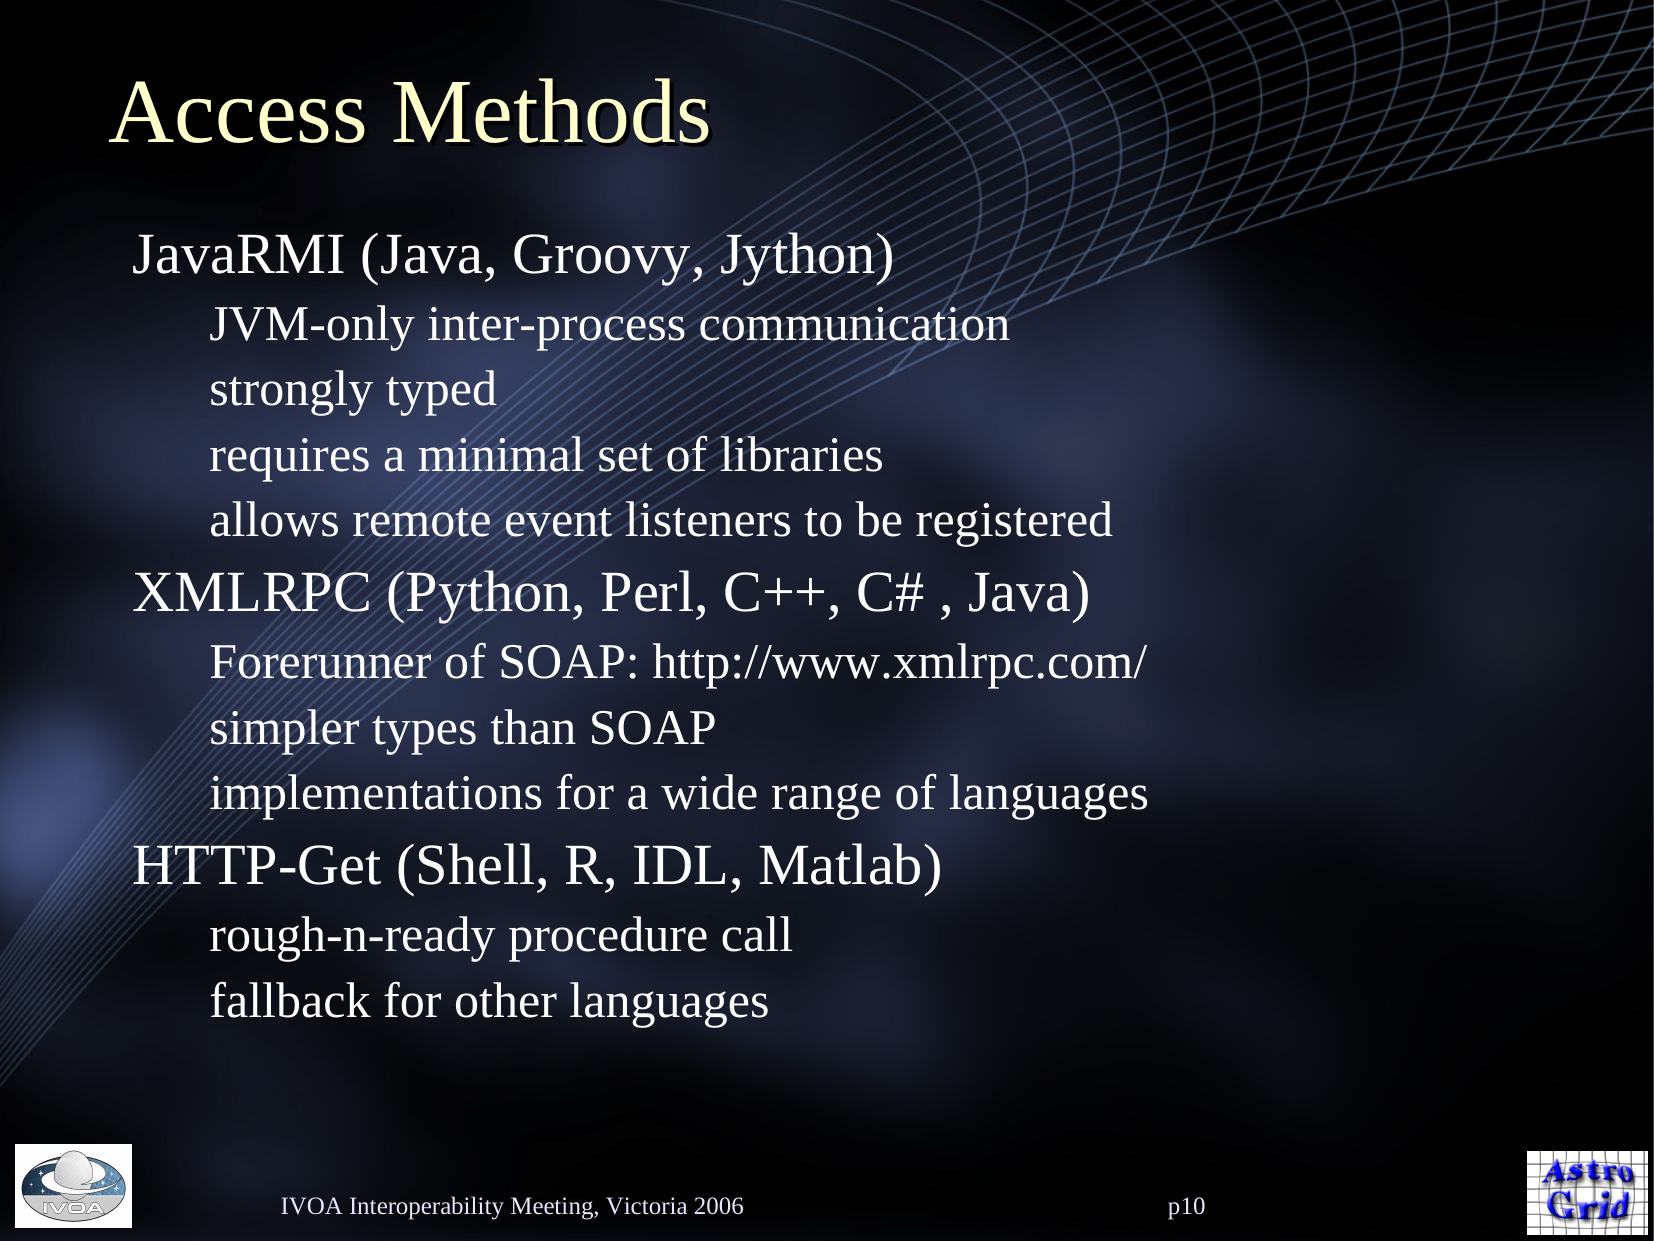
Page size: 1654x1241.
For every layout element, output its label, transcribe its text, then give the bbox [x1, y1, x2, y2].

list JavaRMI (Java, Groovy, Jython) JVM-only inter-process communication strongly typed requires a minimal set of libraries allows remote event listeners to be registered XMLRPC (Python, Perl, C++, C# , Java) Forerunner of SOAP: http://www.xmlrpc.com/ simpler types than SOAP implementations for a wide range of languages HTTP-Get (Shell, R, IDL, Matlab) rough-n-ready procedure call fallback for other languages [115, 223, 1536, 1097]
title Access Methods [108, 26, 1534, 196]
picture [0, 0, 1654, 1241]
